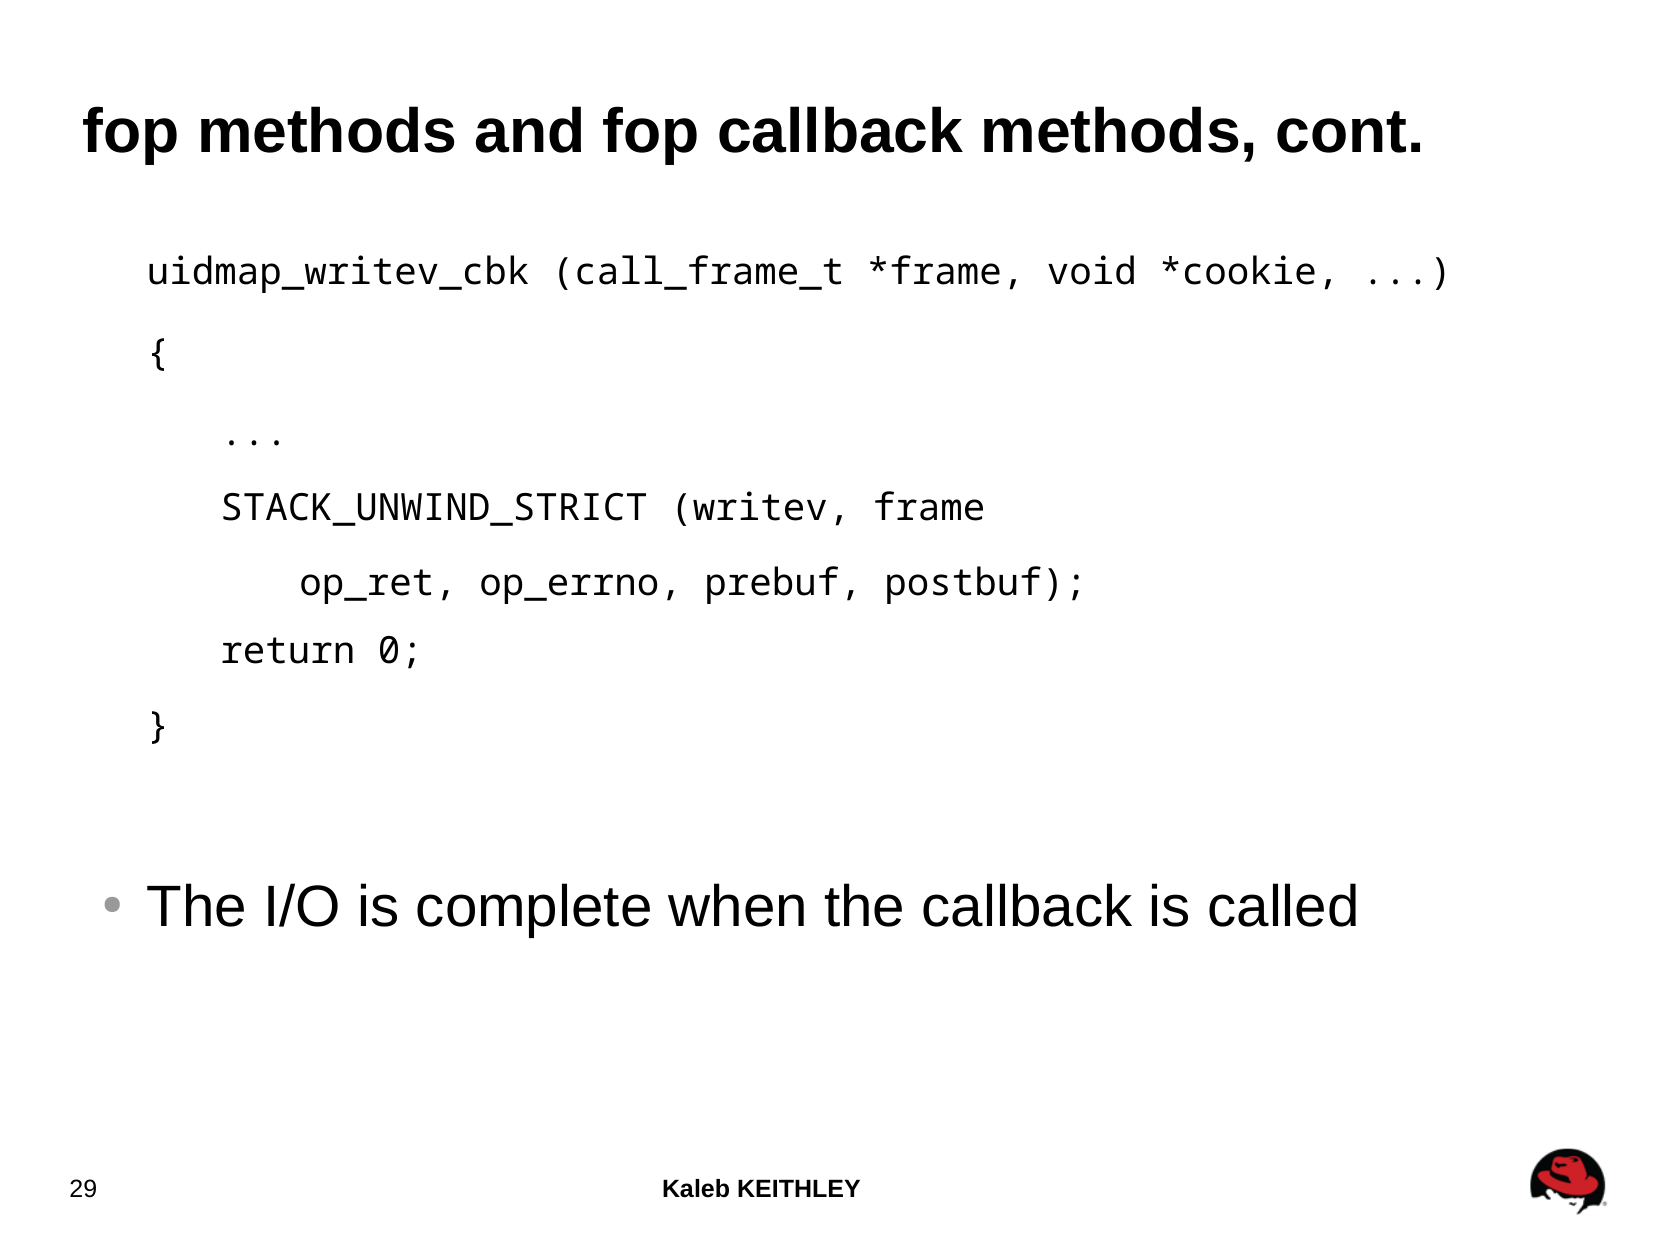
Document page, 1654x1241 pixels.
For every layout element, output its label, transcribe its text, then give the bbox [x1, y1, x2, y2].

list uidmap_writev_cbk (call_frame_t *frame, void *cookie, ...) { ... STACK_UNWIND_STRICT (writev, frame op_ret, op_errno, prebuf, postbuf); return 0; } The I/O is complete when the callback is called [86, 244, 1576, 1039]
picture [1529, 1146, 1613, 1224]
title fop methods and fop callback methods, cont. [82, 37, 1571, 226]
